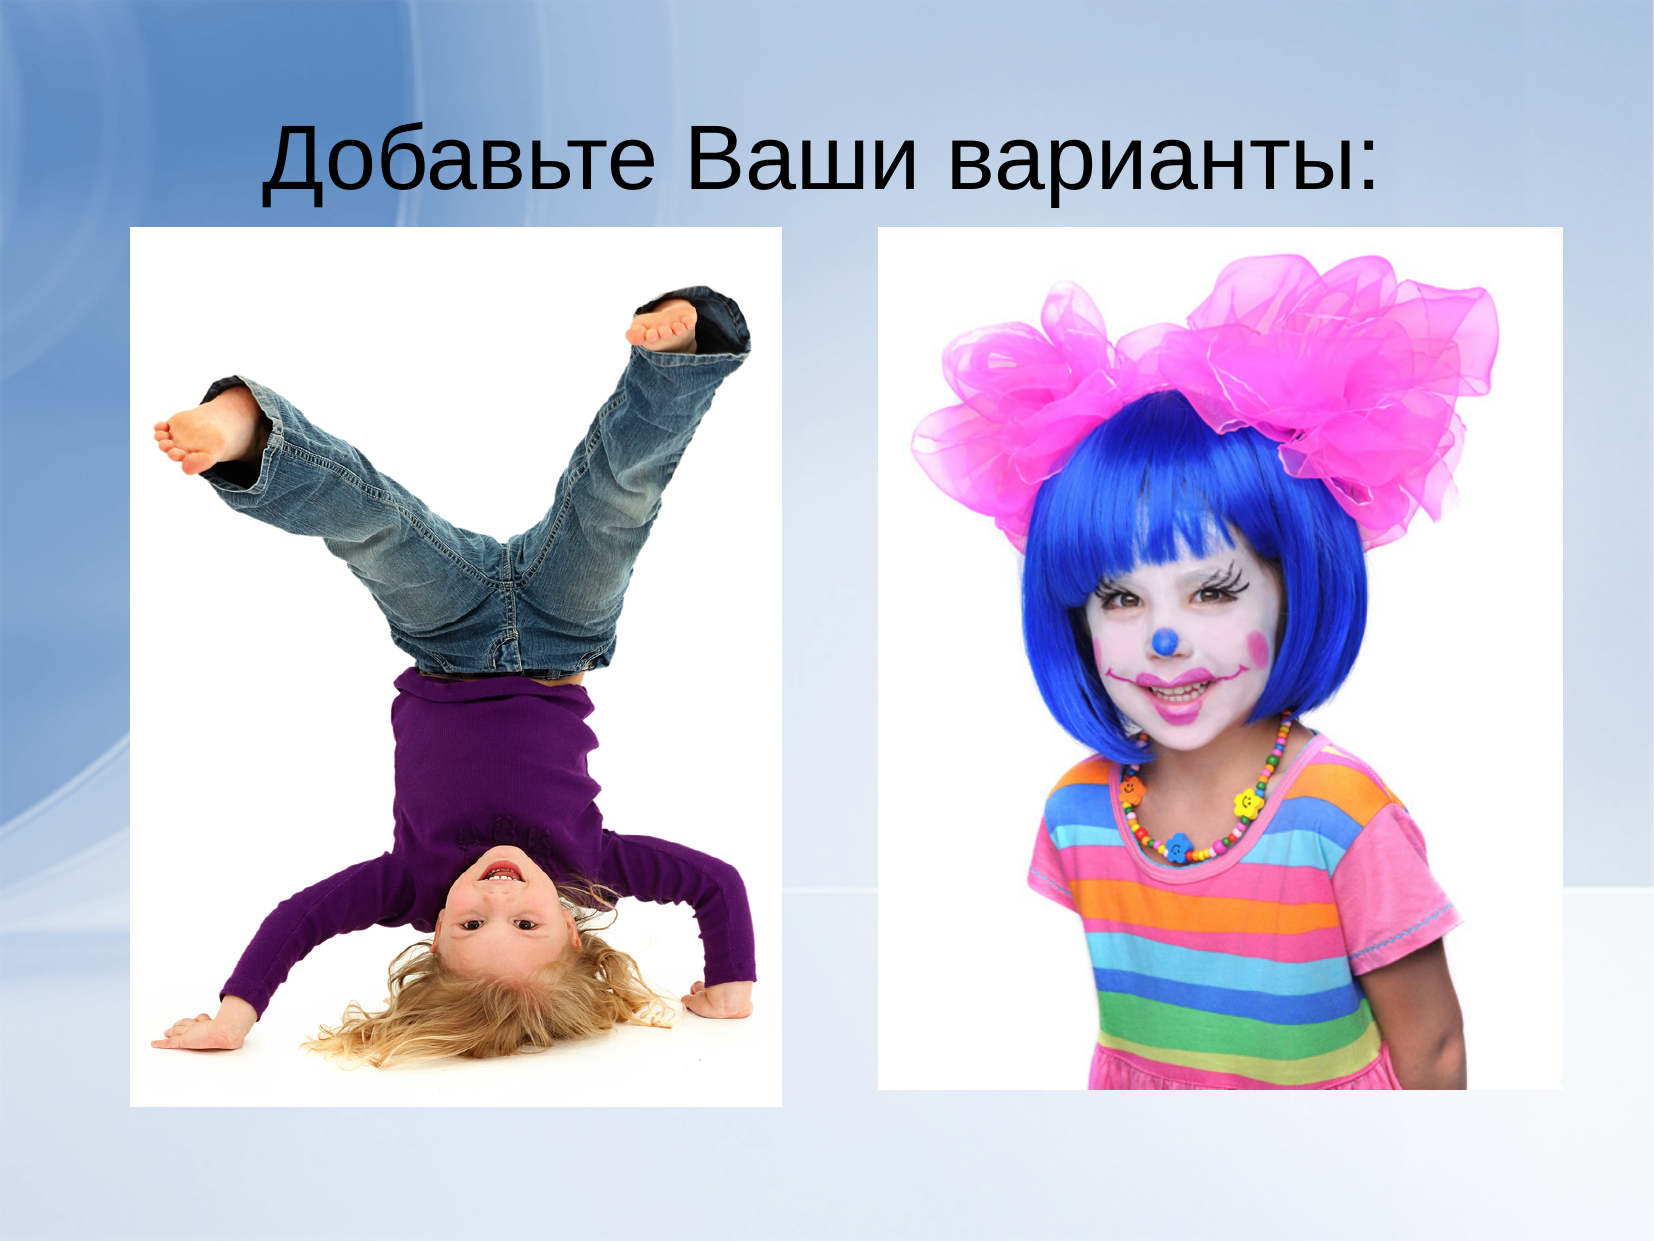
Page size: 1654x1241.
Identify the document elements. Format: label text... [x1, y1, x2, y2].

title Добавьте Ваши варианты: [82, 14, 1564, 292]
picture [0, 0, 1654, 1241]
